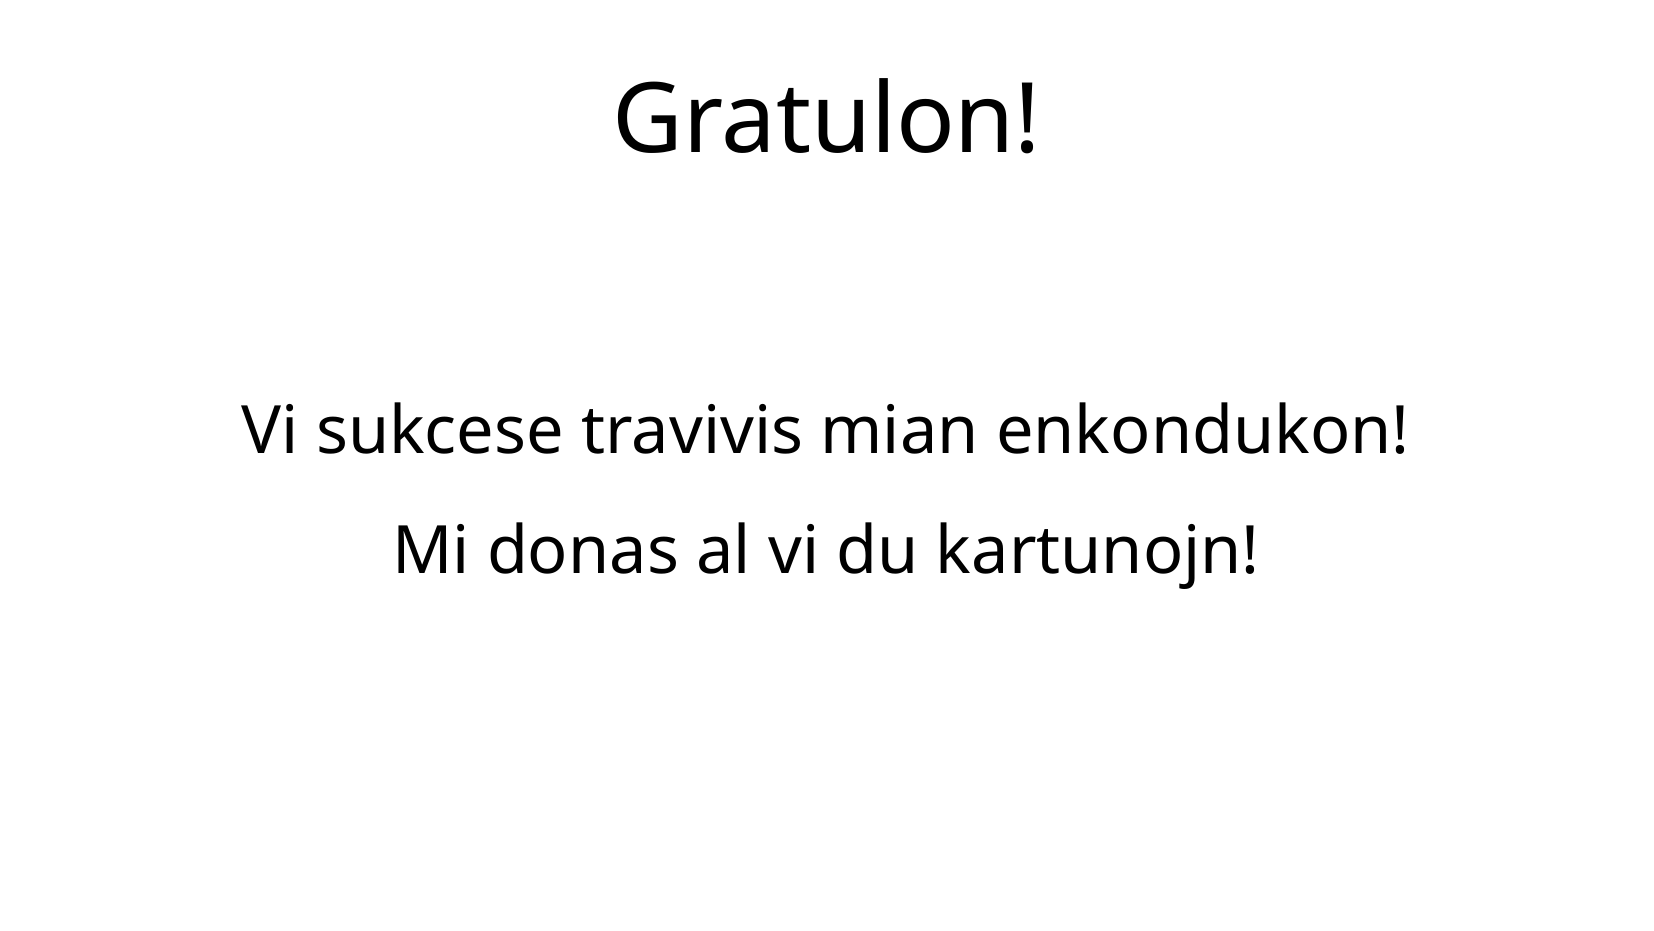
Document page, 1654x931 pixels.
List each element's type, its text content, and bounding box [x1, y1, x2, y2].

list Vi sukcese travivis mian enkondukon! Mi donas al vi du kartunojn! [82, 217, 1571, 758]
title Gratulon! [82, 37, 1571, 193]
